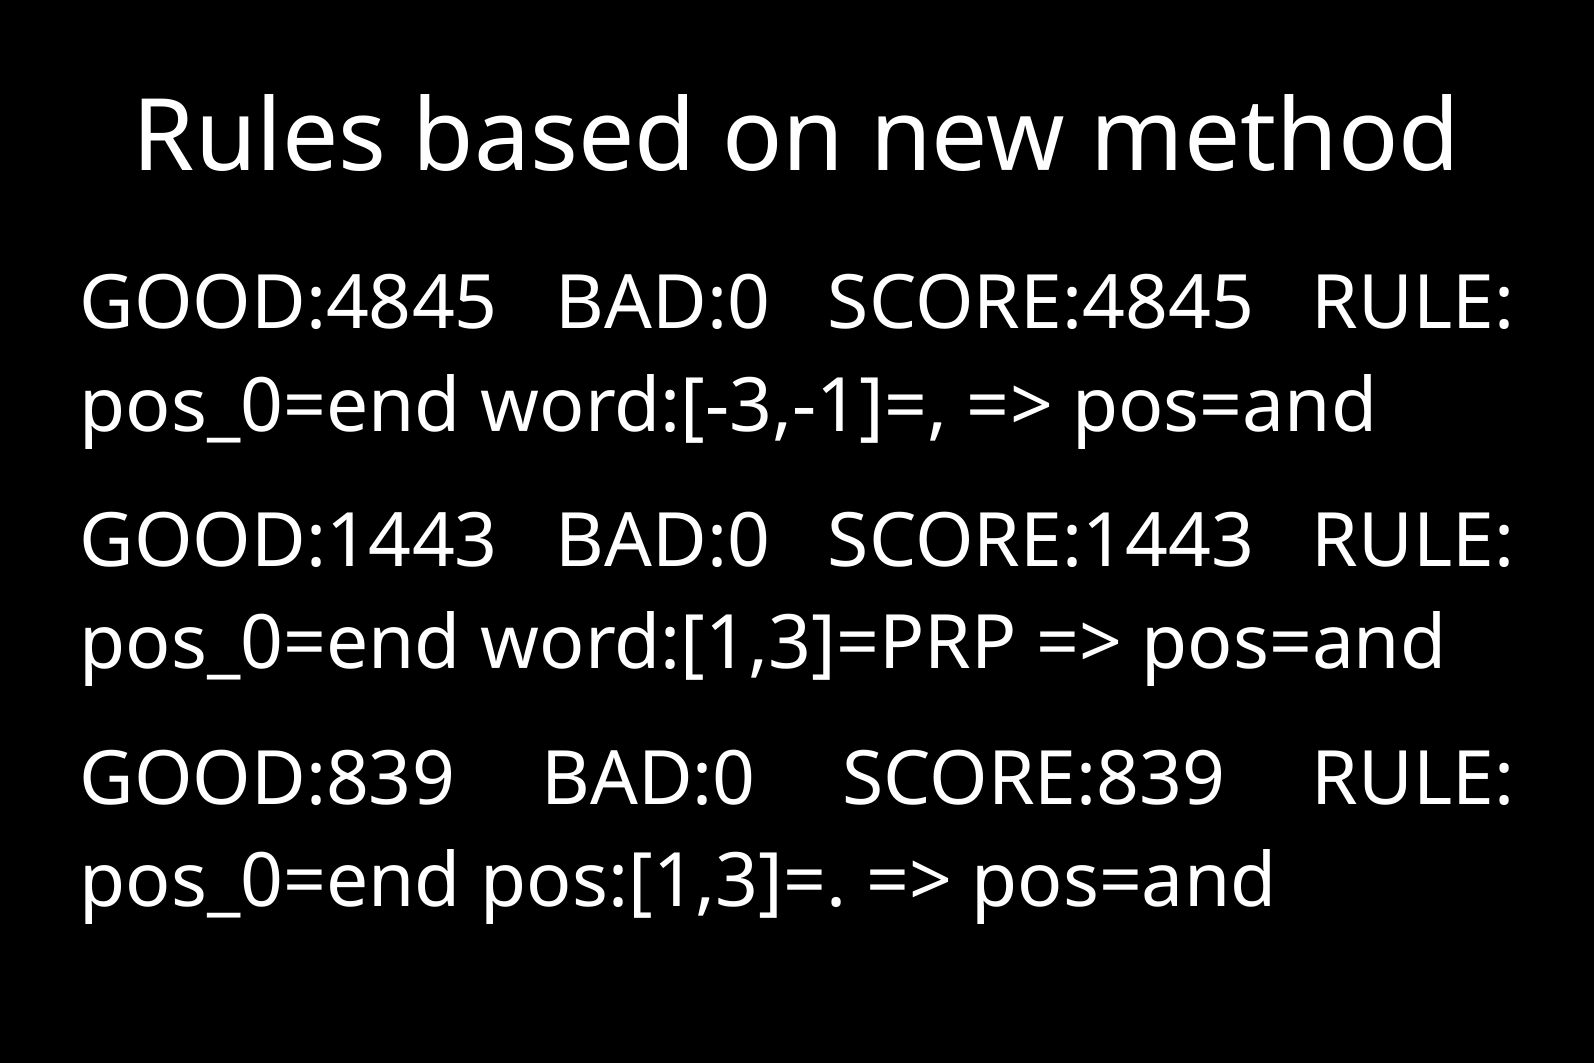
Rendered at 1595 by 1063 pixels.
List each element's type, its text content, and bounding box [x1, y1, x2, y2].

title Rules based on new method [79, 49, 1515, 213]
list GOOD:4845 BAD:0 SCORE:4845 RULE: pos_0=end word:[-3,-1]=, => pos=and GOOD:1443 BAD:0 SCORE:1443 RULE: pos_0=end word:[1,3]=PRP => pos=and GOOD:839 BAD:0 SCORE:839 RULE: pos_0=end pos:[1,3]=. => pos=and [79, 248, 1515, 936]
